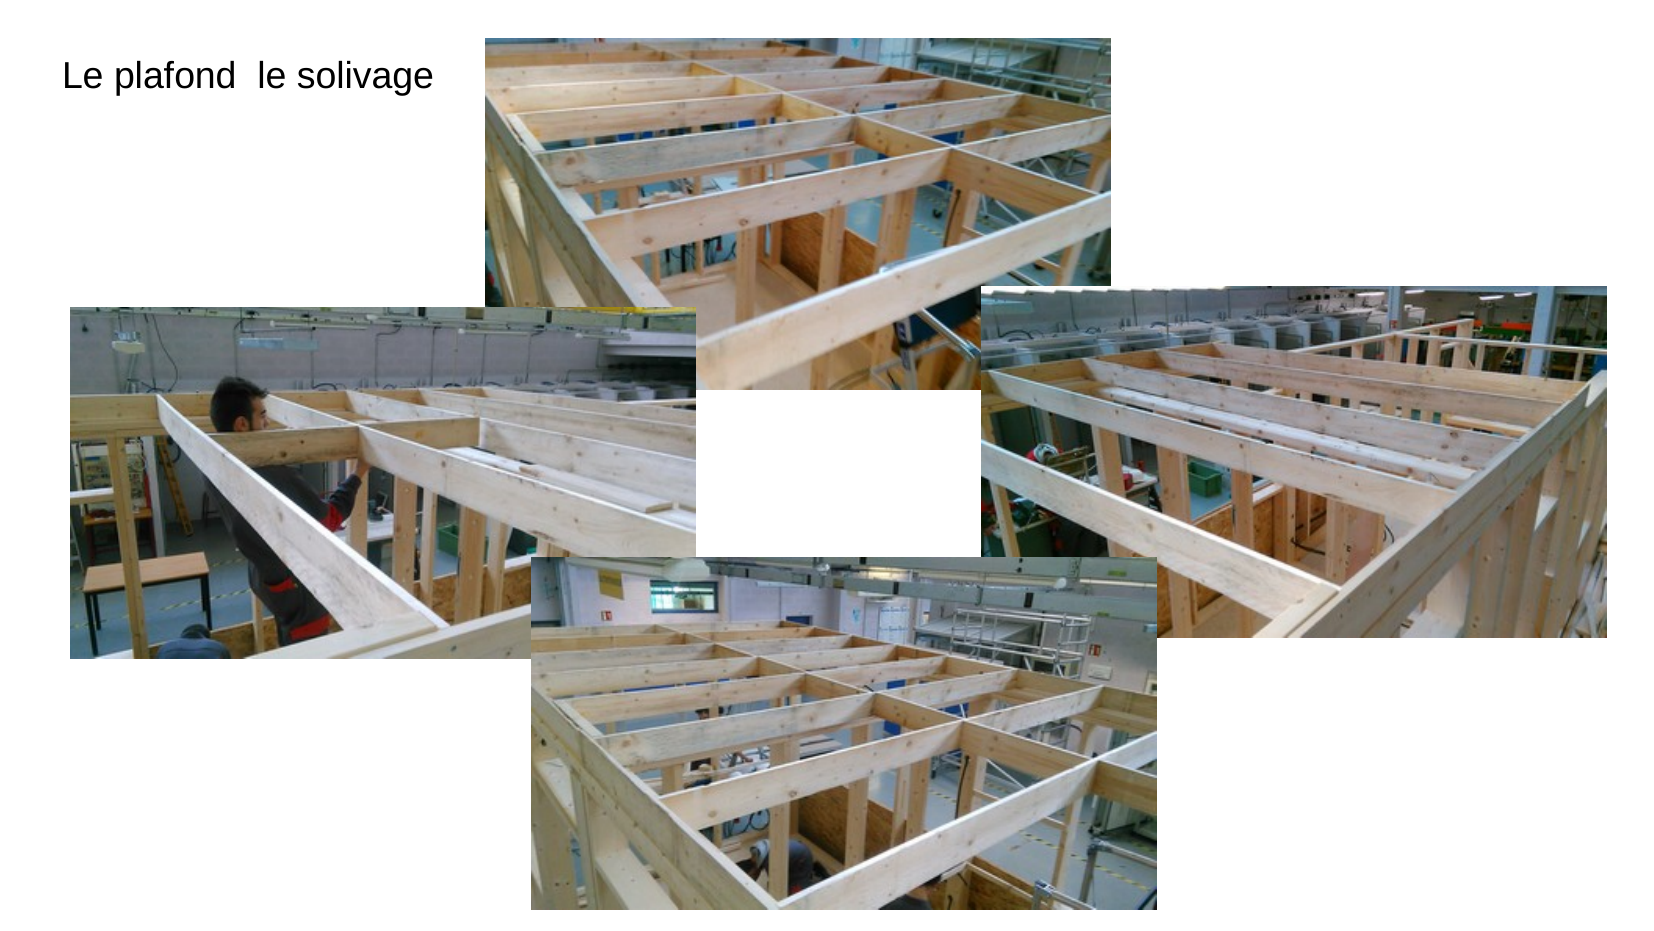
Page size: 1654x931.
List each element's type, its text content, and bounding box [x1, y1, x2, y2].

text_box Le plafond le solivage [47, 47, 449, 105]
picture [70, 38, 1607, 910]
